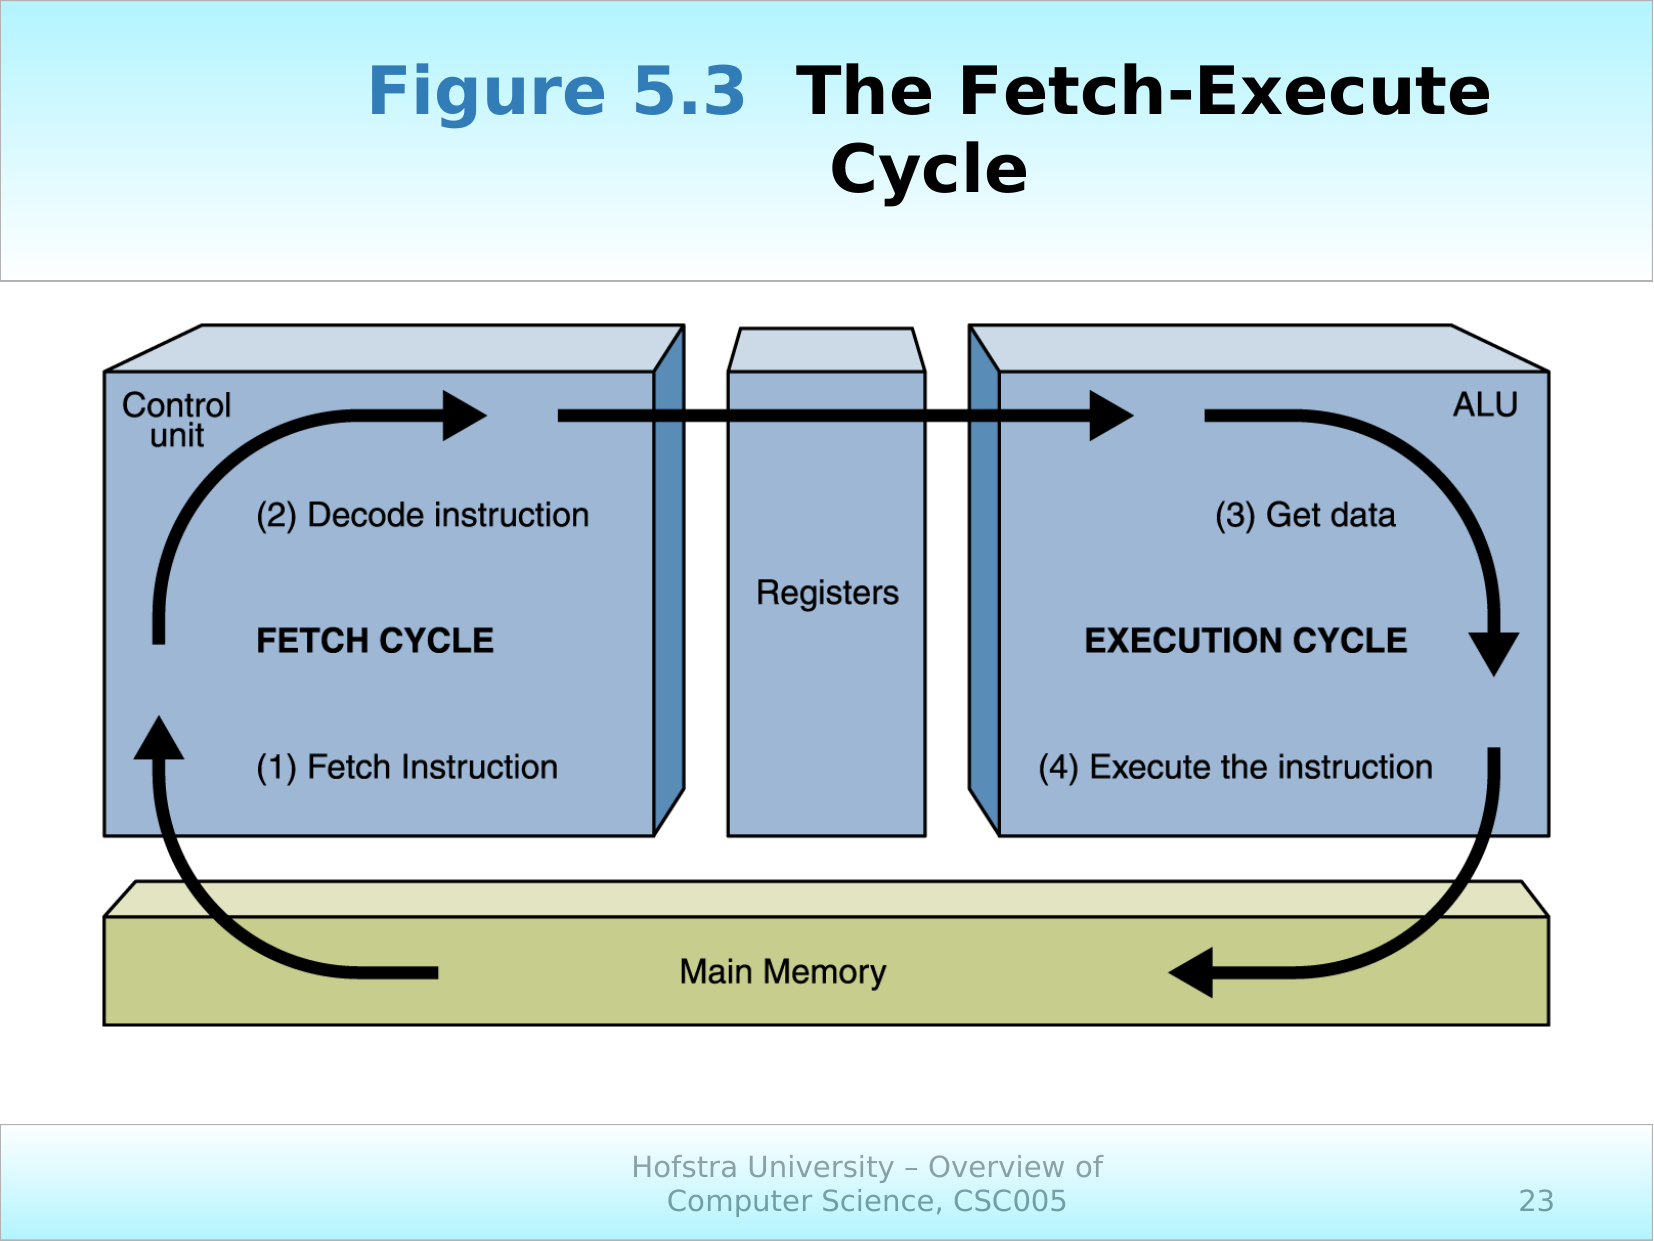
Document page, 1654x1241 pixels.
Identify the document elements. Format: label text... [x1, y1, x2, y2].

picture [82, 303, 1571, 1047]
title Figure 5.3 The Fetch-Execute Cycle [247, 27, 1612, 235]
